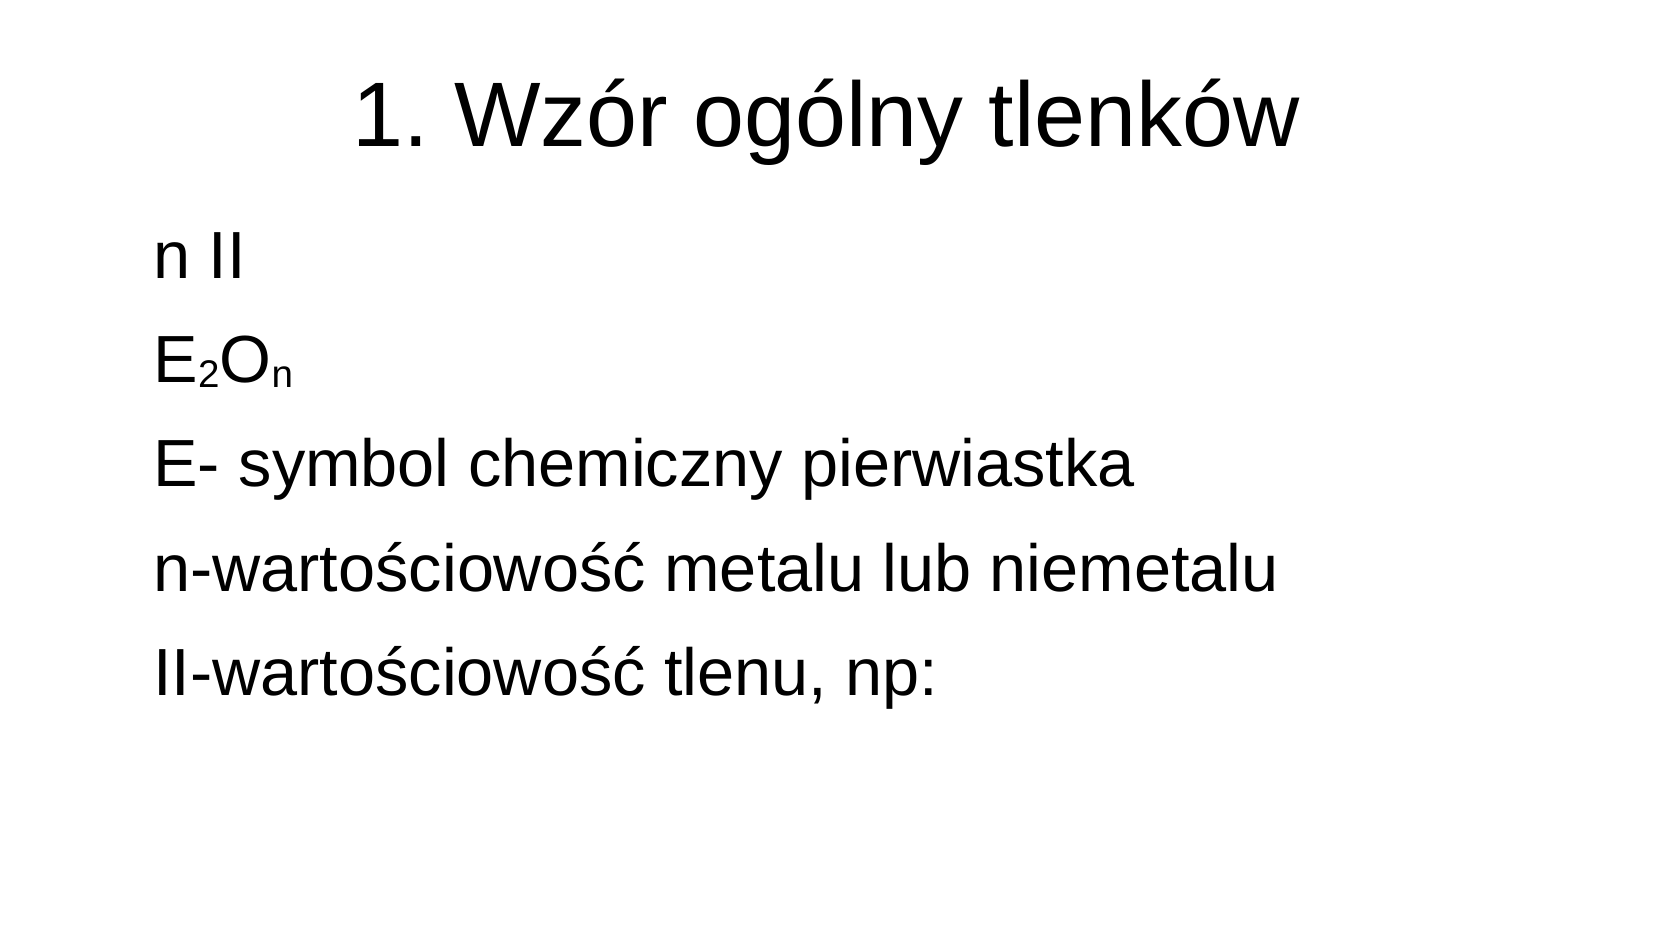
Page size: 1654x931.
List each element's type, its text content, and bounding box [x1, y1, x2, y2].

list n II E2On E- symbol chemiczny pierwiastka n-wartościowość metalu lub niemetalu II-wartościowość tlenu, np: [82, 217, 1571, 758]
title 1. Wzór ogólny tlenków [82, 37, 1571, 193]
